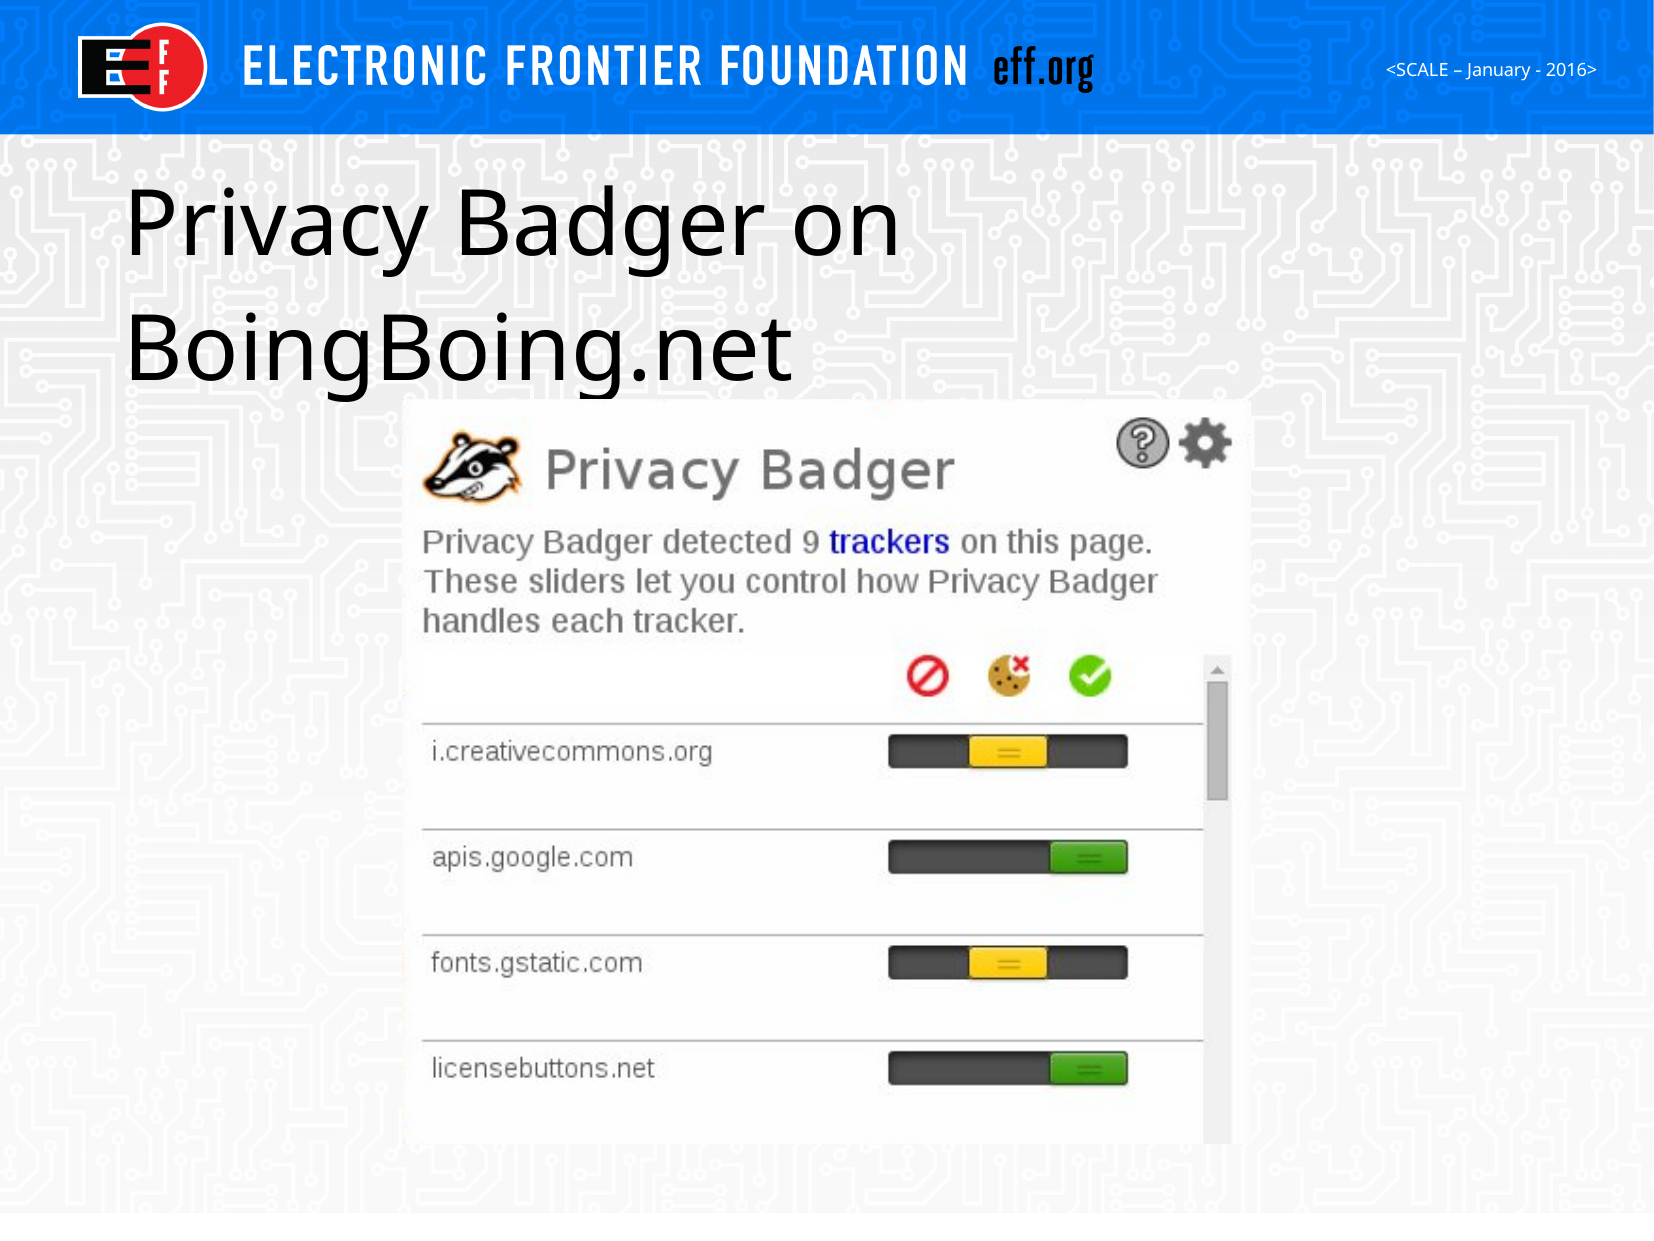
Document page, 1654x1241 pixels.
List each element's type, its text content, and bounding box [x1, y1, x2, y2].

title Privacy Badger on BoingBoing.net [124, 179, 1530, 386]
picture [0, 0, 1654, 1213]
